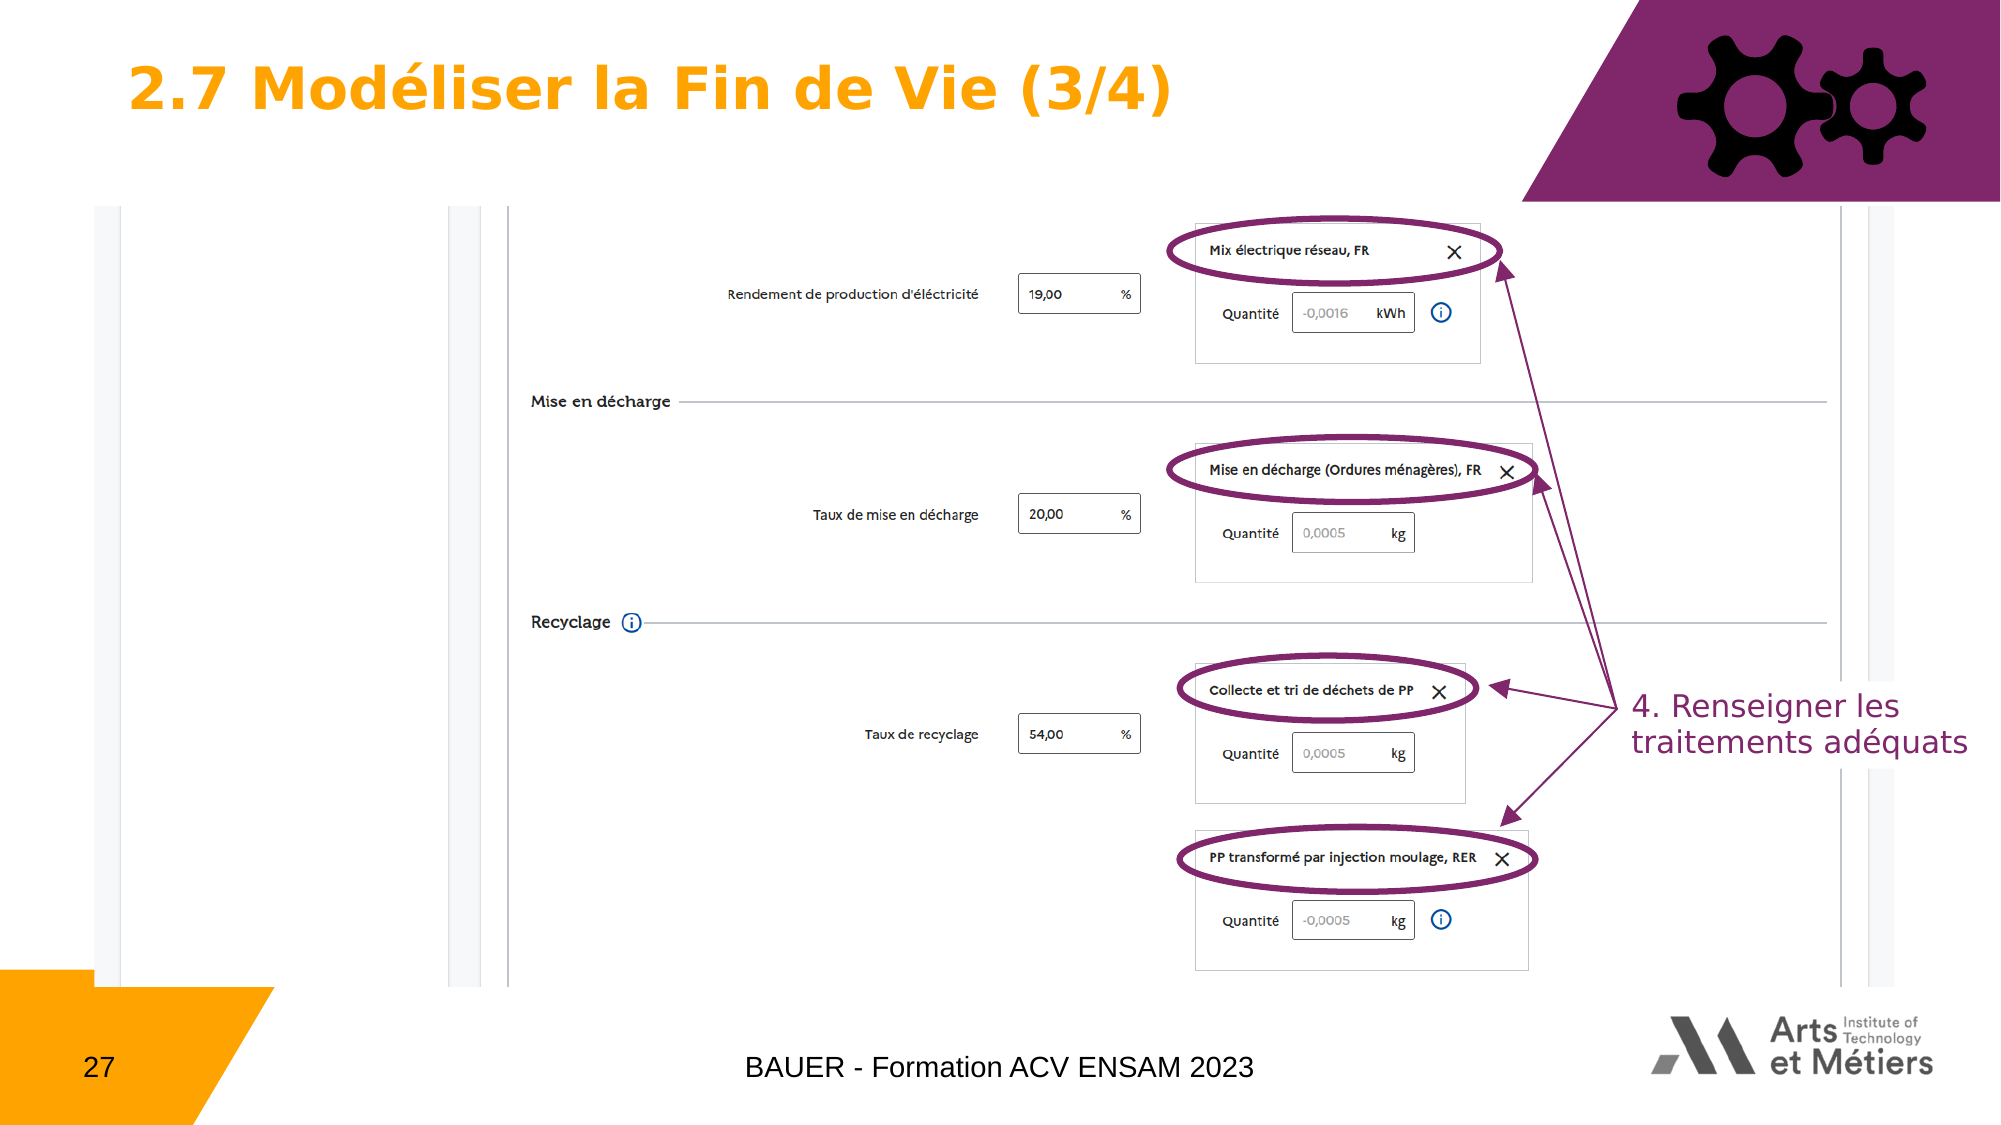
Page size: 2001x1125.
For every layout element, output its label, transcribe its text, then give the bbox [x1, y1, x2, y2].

text_box 4. Renseigner les traitements adéquats [1616, 681, 2001, 769]
picture [1173, 222, 1496, 280]
title 2.7 Modéliser la Fin de Vie (3/4) [112, 51, 1512, 166]
picture [1631, 997, 1952, 1093]
picture [94, 206, 1895, 987]
picture [1173, 441, 1532, 498]
picture [1677, 35, 1927, 178]
